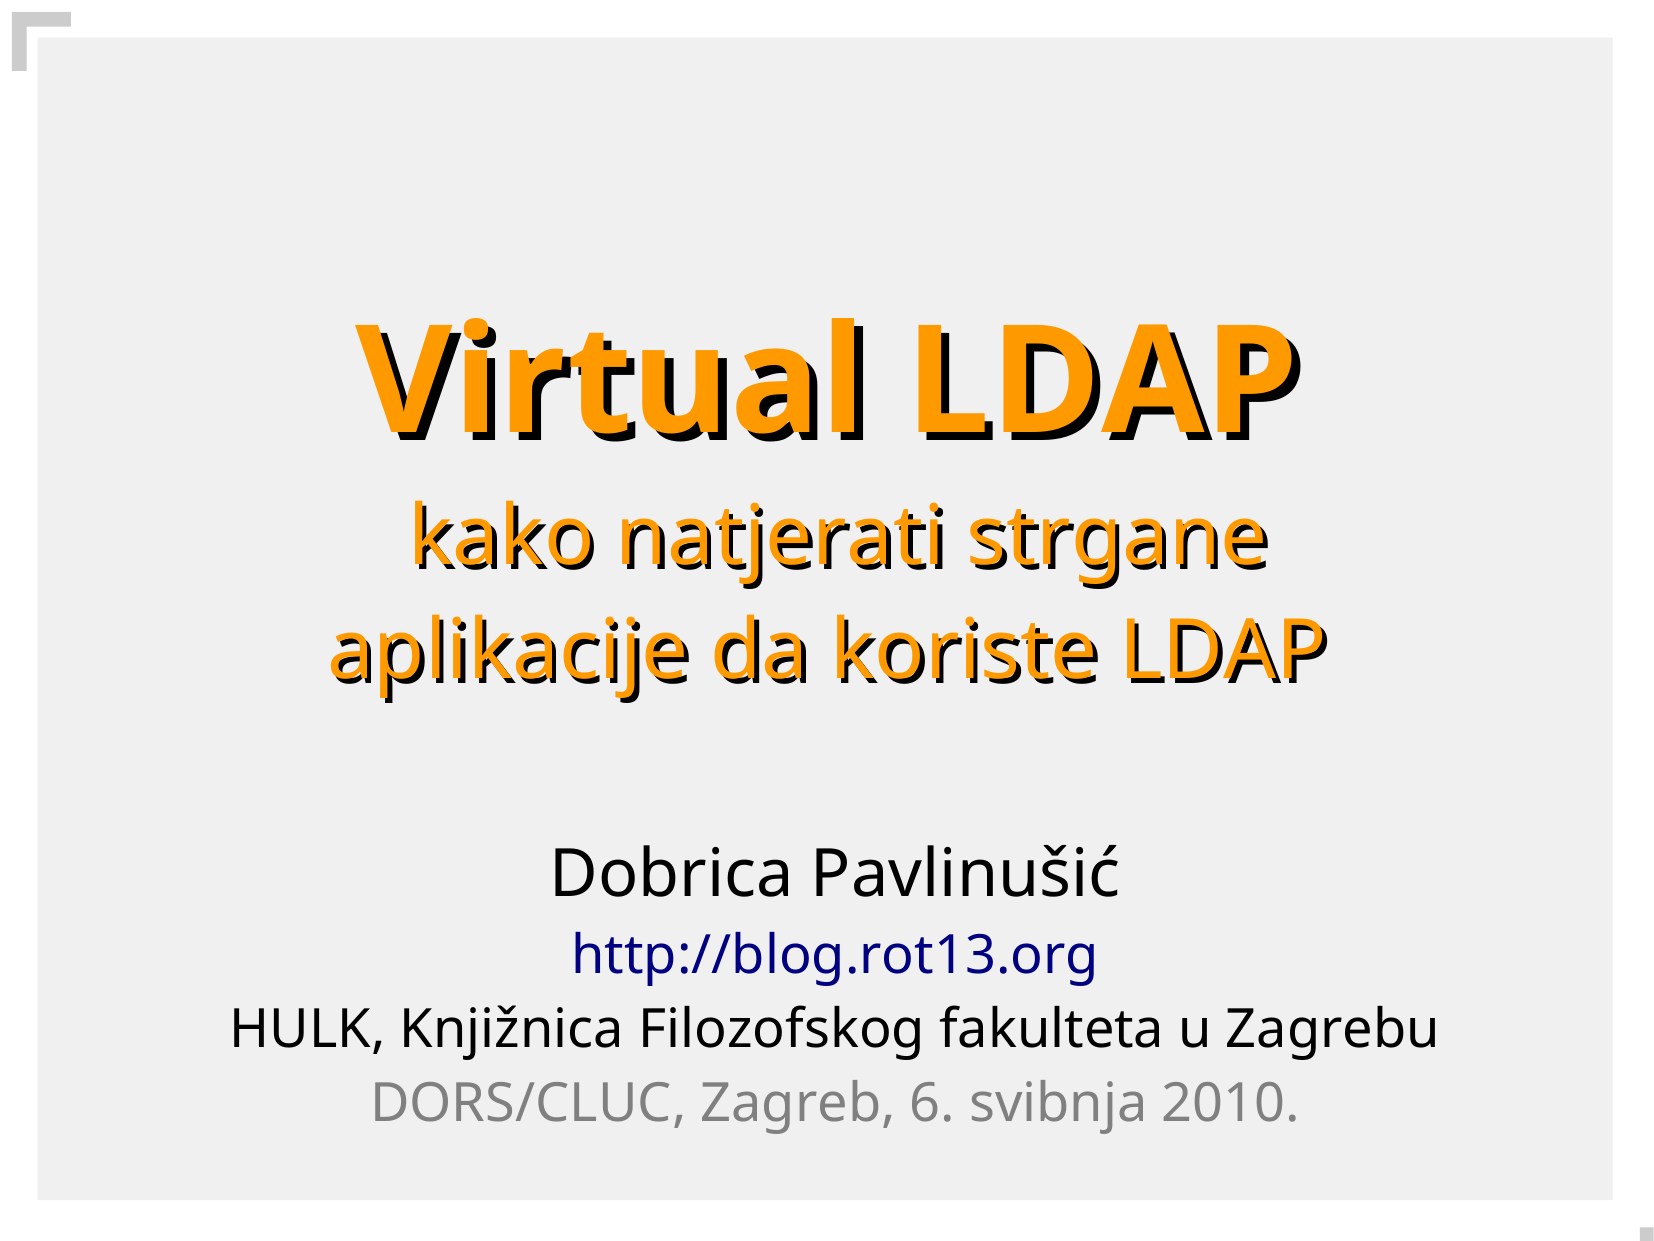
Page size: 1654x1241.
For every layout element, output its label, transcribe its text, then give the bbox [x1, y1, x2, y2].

title Virtual LDAP kako natjerati strgane aplikacije da koriste LDAP [121, 167, 1534, 808]
list Dobrica Pavlinušić http://blog.rot13.org HULK, Knjižnica Filozofskog fakulteta u Zagrebu DORS/CLUC, Zagreb, 6. svibnja 2010. [107, 825, 1547, 1201]
